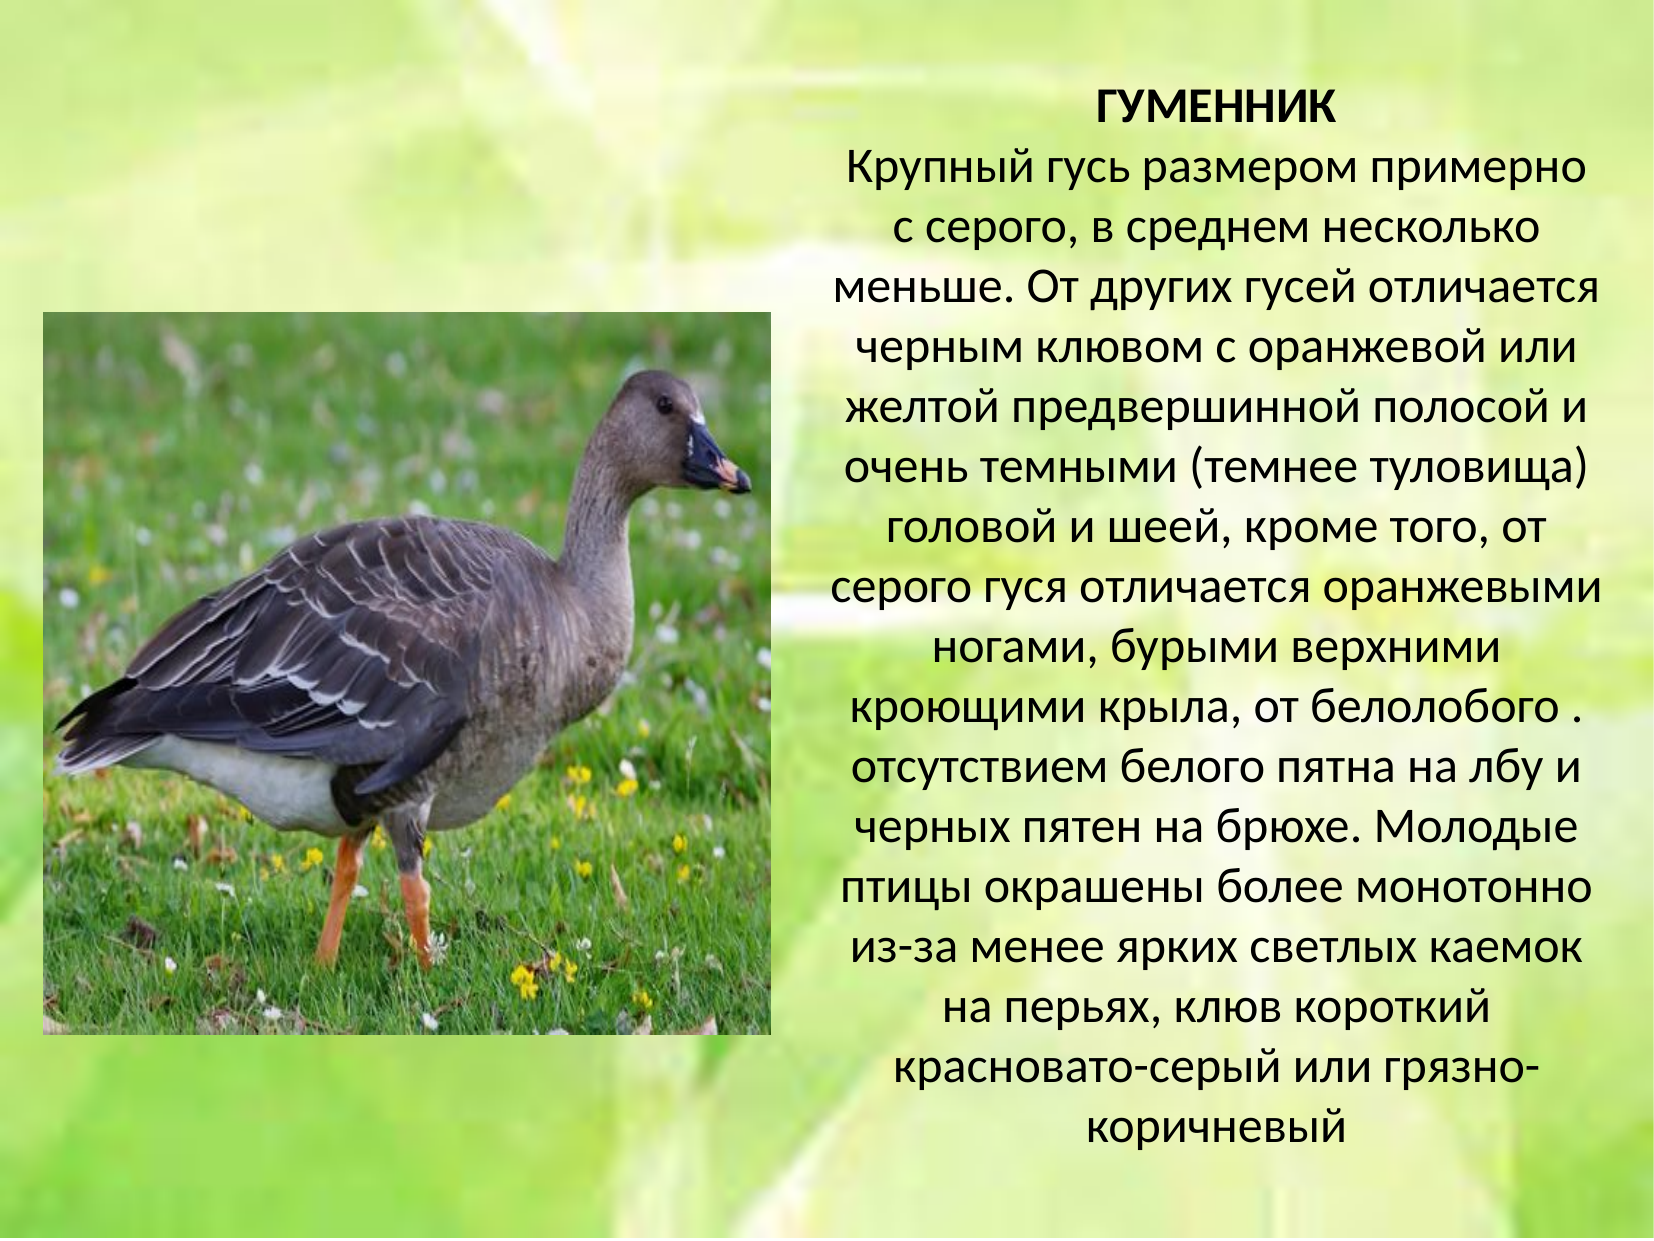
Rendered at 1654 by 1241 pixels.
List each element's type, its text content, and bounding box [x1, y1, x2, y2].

text_box ГУМЕННИК Крупный гусь размером примерно с серого, в среднем несколько меньше. От других гусей отличается черным клювом с оранжевой или желтой предвершинной полосой и очень темными (темнее туловища) головой и шеей, кроме того, от серого гуся отличается оранжевыми ногами, бурыми верхними кроющими крыла, от белолобого . отсутствием белого пятна на лбу и черных пятен на брюхе. Молодые птицы окрашены более монотонно из-за менее ярких светлых каемок на перьях, клюв короткий красновато-серый или грязно-коричневый [815, 65, 1618, 1160]
picture [0, 0, 1654, 1238]
